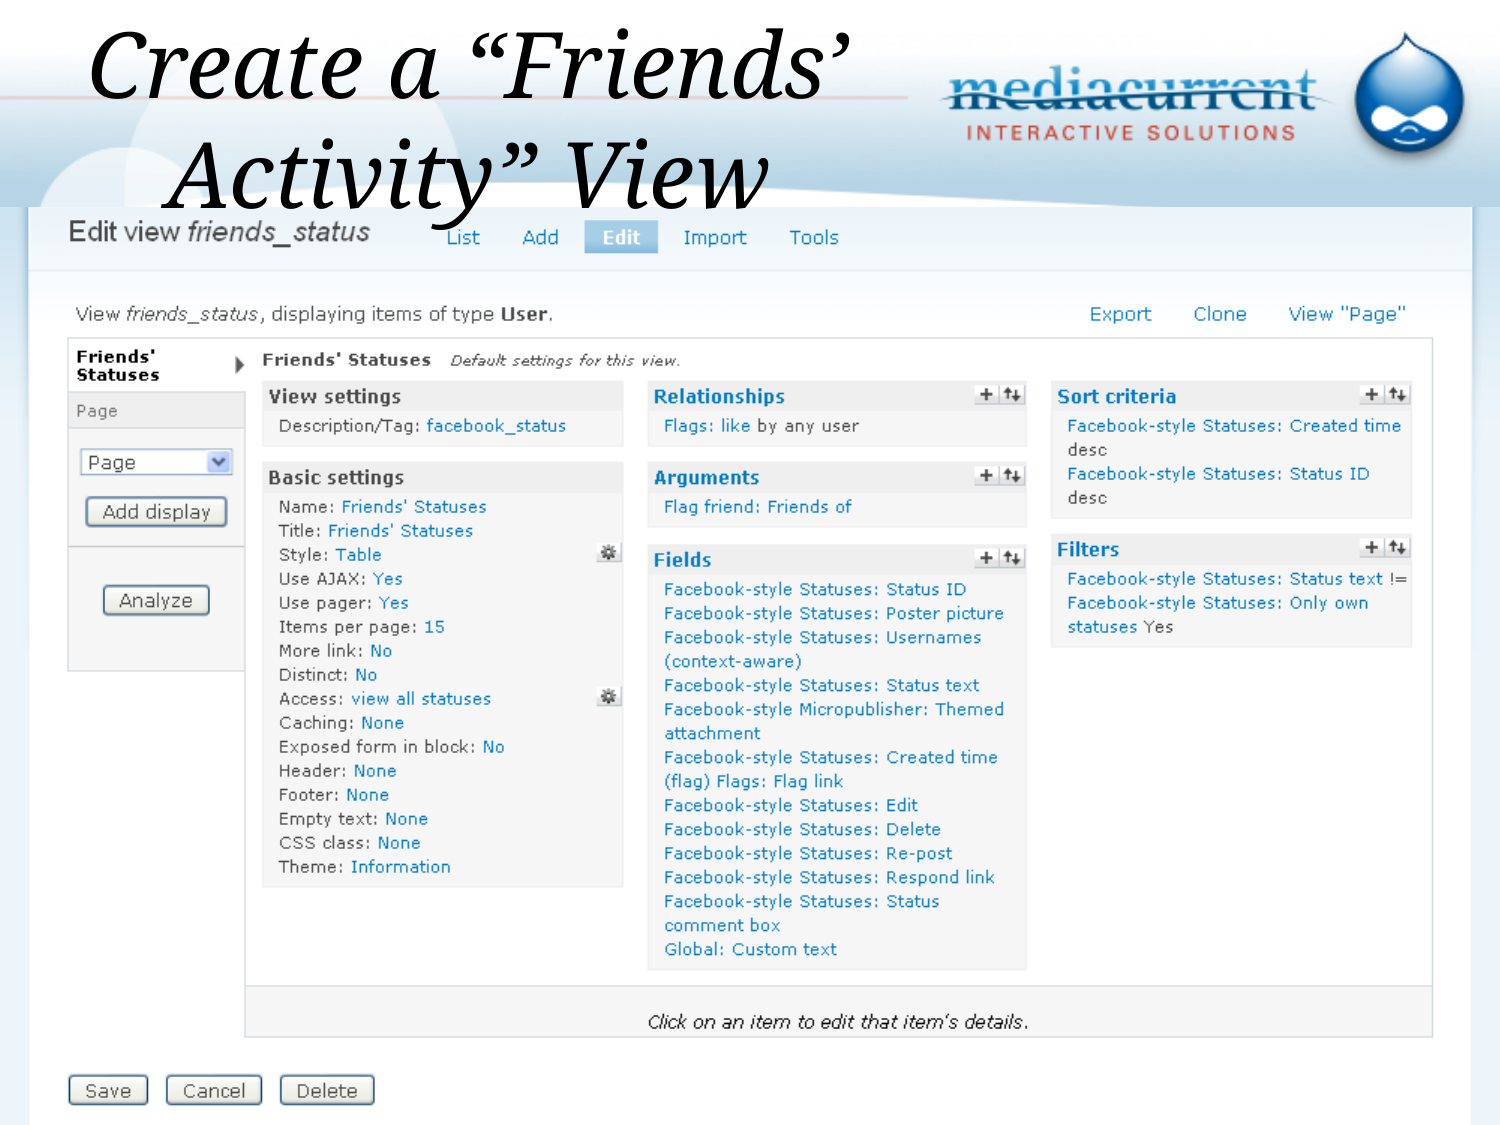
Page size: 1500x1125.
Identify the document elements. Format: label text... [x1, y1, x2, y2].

picture [0, 207, 1500, 1125]
text_box Create a “Friends’ Activity” View [0, 0, 938, 118]
